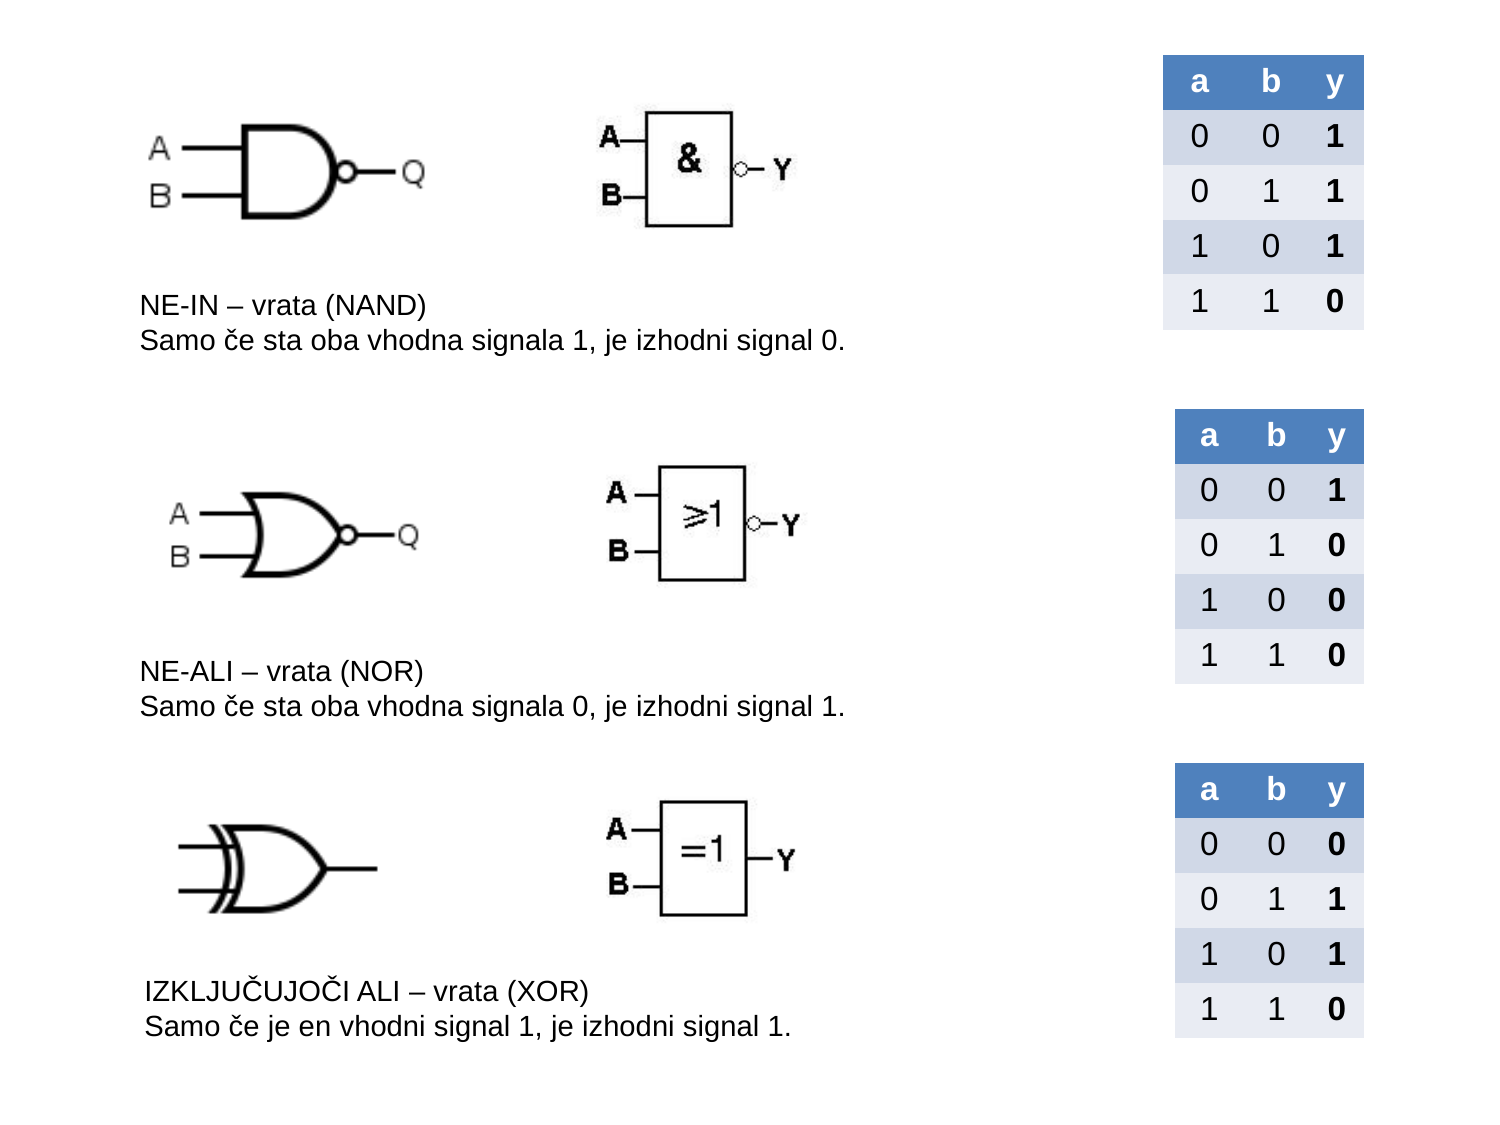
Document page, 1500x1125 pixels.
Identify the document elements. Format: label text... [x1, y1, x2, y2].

picture [594, 450, 814, 607]
table_header b [1244, 409, 1309, 464]
table_cell 0 [1236, 110, 1306, 165]
table_cell 0 [1309, 519, 1364, 574]
table_cell 1 [1309, 464, 1364, 519]
table_cell 1 [1244, 983, 1309, 1038]
table_header a [1175, 763, 1244, 818]
picture [147, 113, 432, 232]
table_cell 1 [1309, 928, 1364, 983]
table_cell 0 [1309, 818, 1364, 873]
text_box NE-IN – vrata (NAND) Samo če sta oba vhodna signala 1, je izhodni signal 0. [124, 278, 862, 364]
table_cell 1 [1175, 574, 1244, 629]
table_cell 0 [1309, 983, 1364, 1038]
table_header a [1163, 55, 1236, 110]
table_cell 0 [1175, 873, 1244, 928]
table_cell 1 [1163, 274, 1236, 330]
table_cell 1 [1175, 629, 1244, 684]
table_cell 1 [1309, 873, 1364, 928]
table_header b [1244, 763, 1309, 818]
table_header y [1309, 763, 1364, 818]
table_cell 0 [1306, 274, 1364, 330]
text_box IZKLJUČUJOČI ALI – vrata (XOR) Samo če je en vhodni signal 1, je izhodni signal 1. [129, 964, 808, 1050]
table_cell 1 [1236, 165, 1306, 220]
table_cell 0 [1309, 574, 1364, 629]
table_header y [1309, 409, 1364, 464]
table_cell 1 [1175, 928, 1244, 983]
text_box NE-ALI – vrata (NOR) Samo če sta oba vhodna signala 0, je izhodni signal 1. [124, 645, 862, 730]
table_cell 0 [1244, 818, 1309, 873]
table_cell 1 [1236, 274, 1306, 330]
table_header b [1236, 55, 1306, 110]
table_cell 1 [1175, 983, 1244, 1038]
table_cell 1 [1306, 220, 1364, 274]
table_cell 0 [1175, 818, 1244, 873]
table_cell 0 [1163, 165, 1236, 220]
table_cell 1 [1306, 110, 1364, 165]
table_header a [1175, 409, 1244, 464]
table_cell 1 [1306, 165, 1364, 220]
picture [594, 785, 814, 942]
table_cell 1 [1244, 629, 1309, 684]
table_cell 0 [1163, 110, 1236, 165]
picture [168, 814, 389, 925]
table_cell 1 [1244, 519, 1309, 574]
table_cell 0 [1244, 928, 1309, 983]
table_cell 0 [1309, 629, 1364, 684]
table_cell 0 [1175, 464, 1244, 519]
table_cell 0 [1236, 220, 1306, 274]
picture [584, 91, 804, 248]
table_cell 1 [1244, 873, 1309, 928]
table_cell 0 [1175, 519, 1244, 574]
table_cell 0 [1244, 464, 1309, 519]
table_cell 0 [1244, 574, 1309, 629]
picture [168, 482, 425, 589]
table_header y [1306, 55, 1364, 110]
table_cell 1 [1163, 220, 1236, 274]
